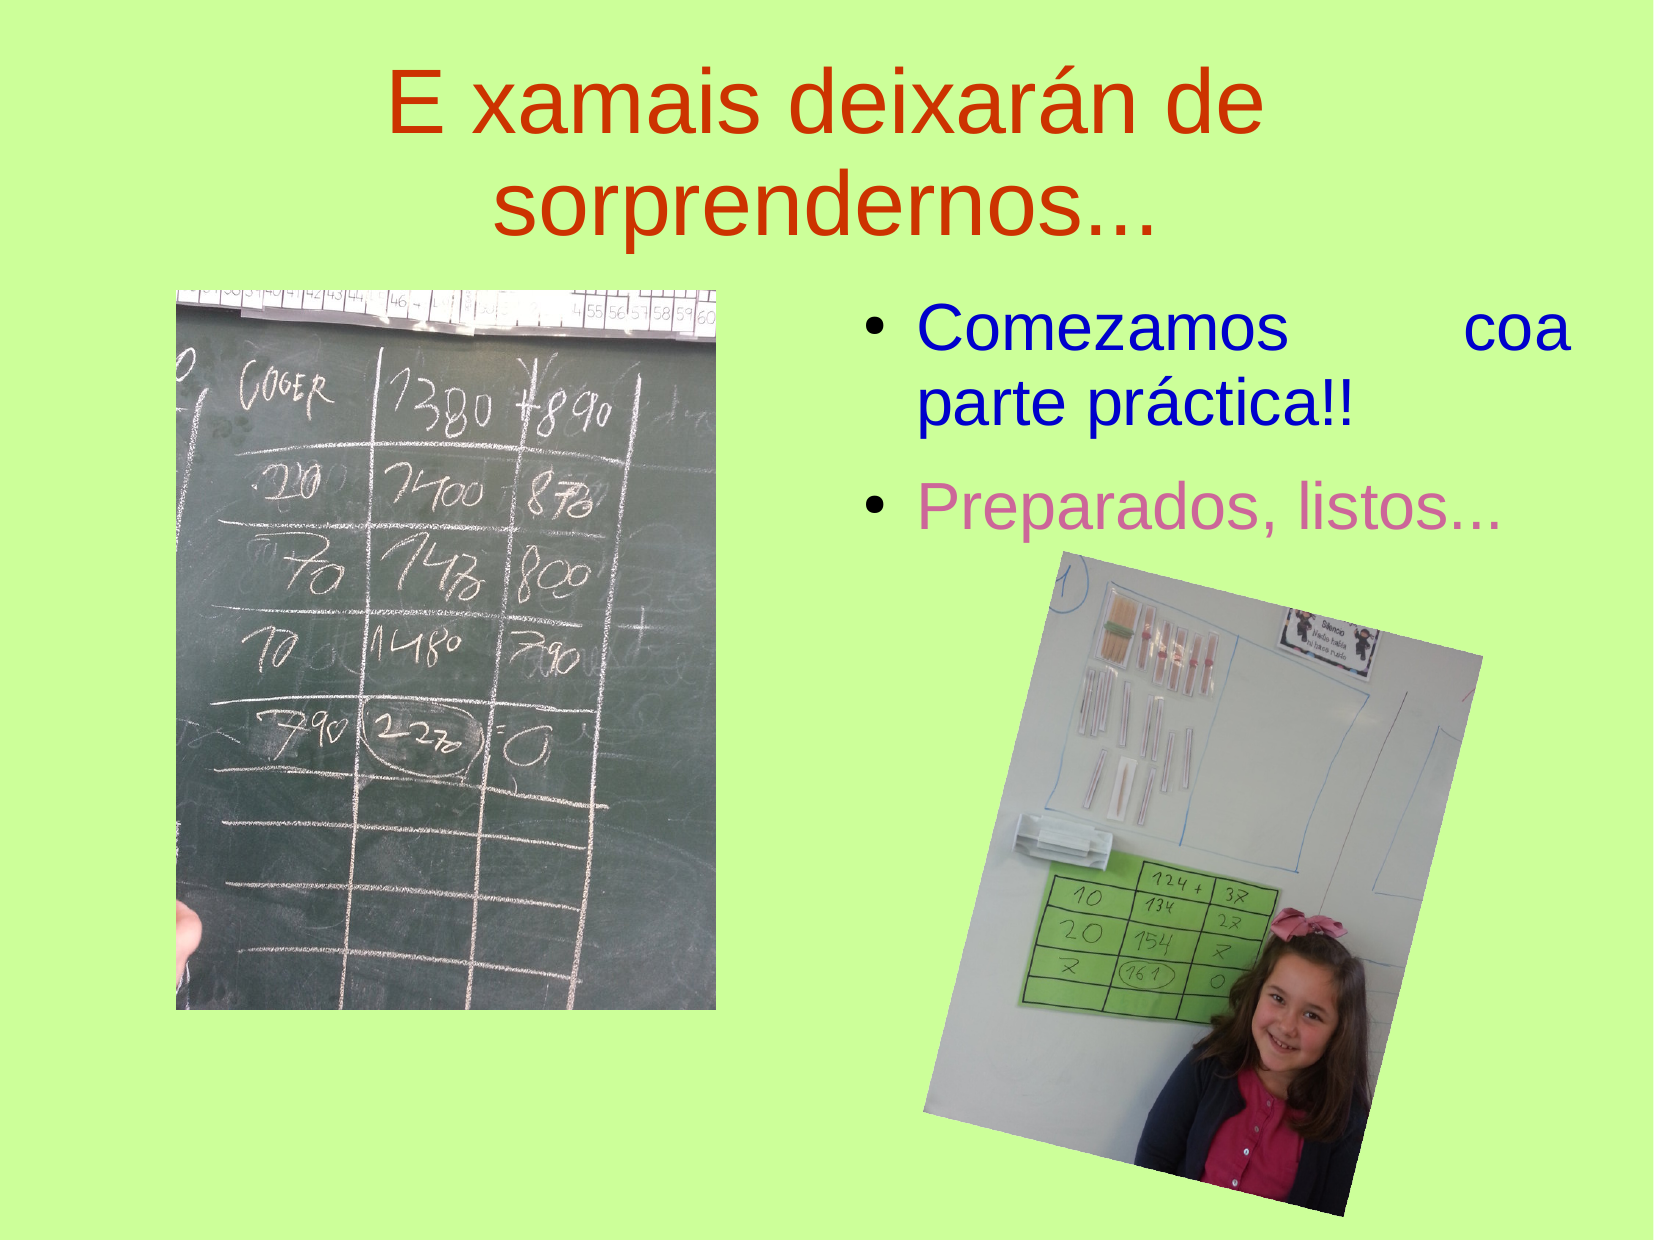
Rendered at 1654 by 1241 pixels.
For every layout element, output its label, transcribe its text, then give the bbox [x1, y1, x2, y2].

picture [922, 550, 1483, 1217]
picture [176, 290, 716, 1010]
title E xamais deixarán de sorprendernos... [82, 49, 1571, 257]
list Comezamos coa parte práctica!! Preparados, listos... [845, 290, 1572, 634]
